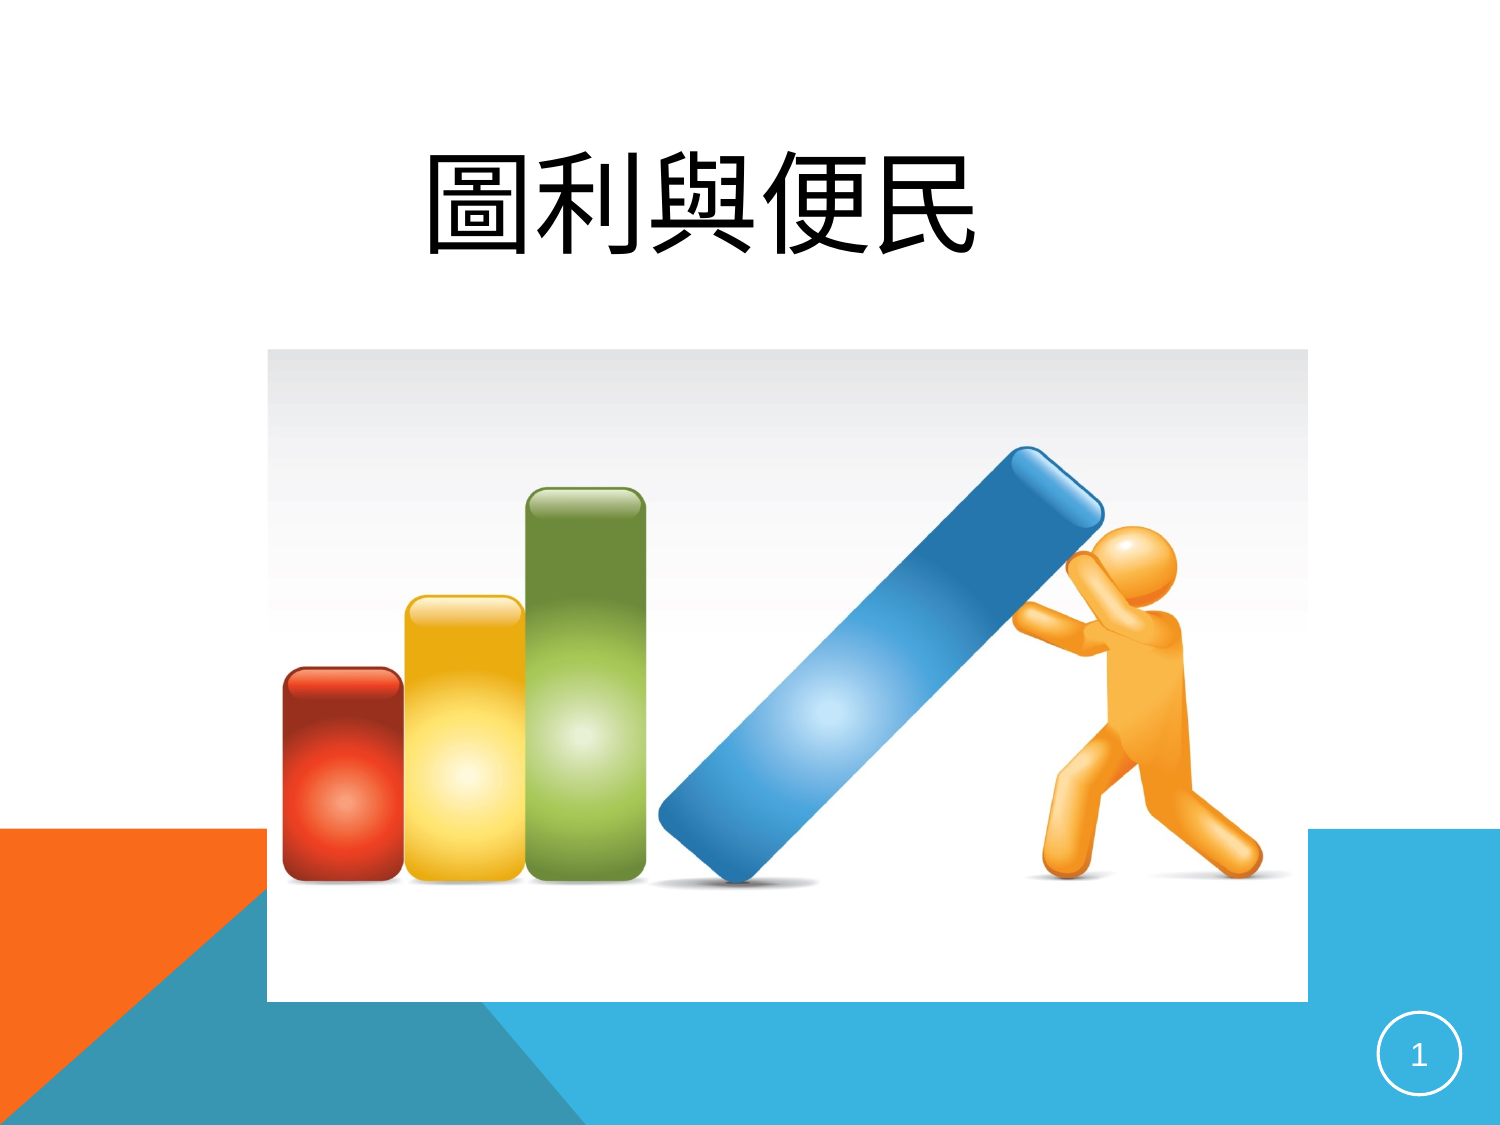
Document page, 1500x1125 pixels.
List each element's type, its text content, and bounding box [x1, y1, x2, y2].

picture [267, 349, 1308, 1002]
text_box <編號> [1378, 1012, 1461, 1095]
text_box 圖利與便民 [76, 125, 1329, 276]
